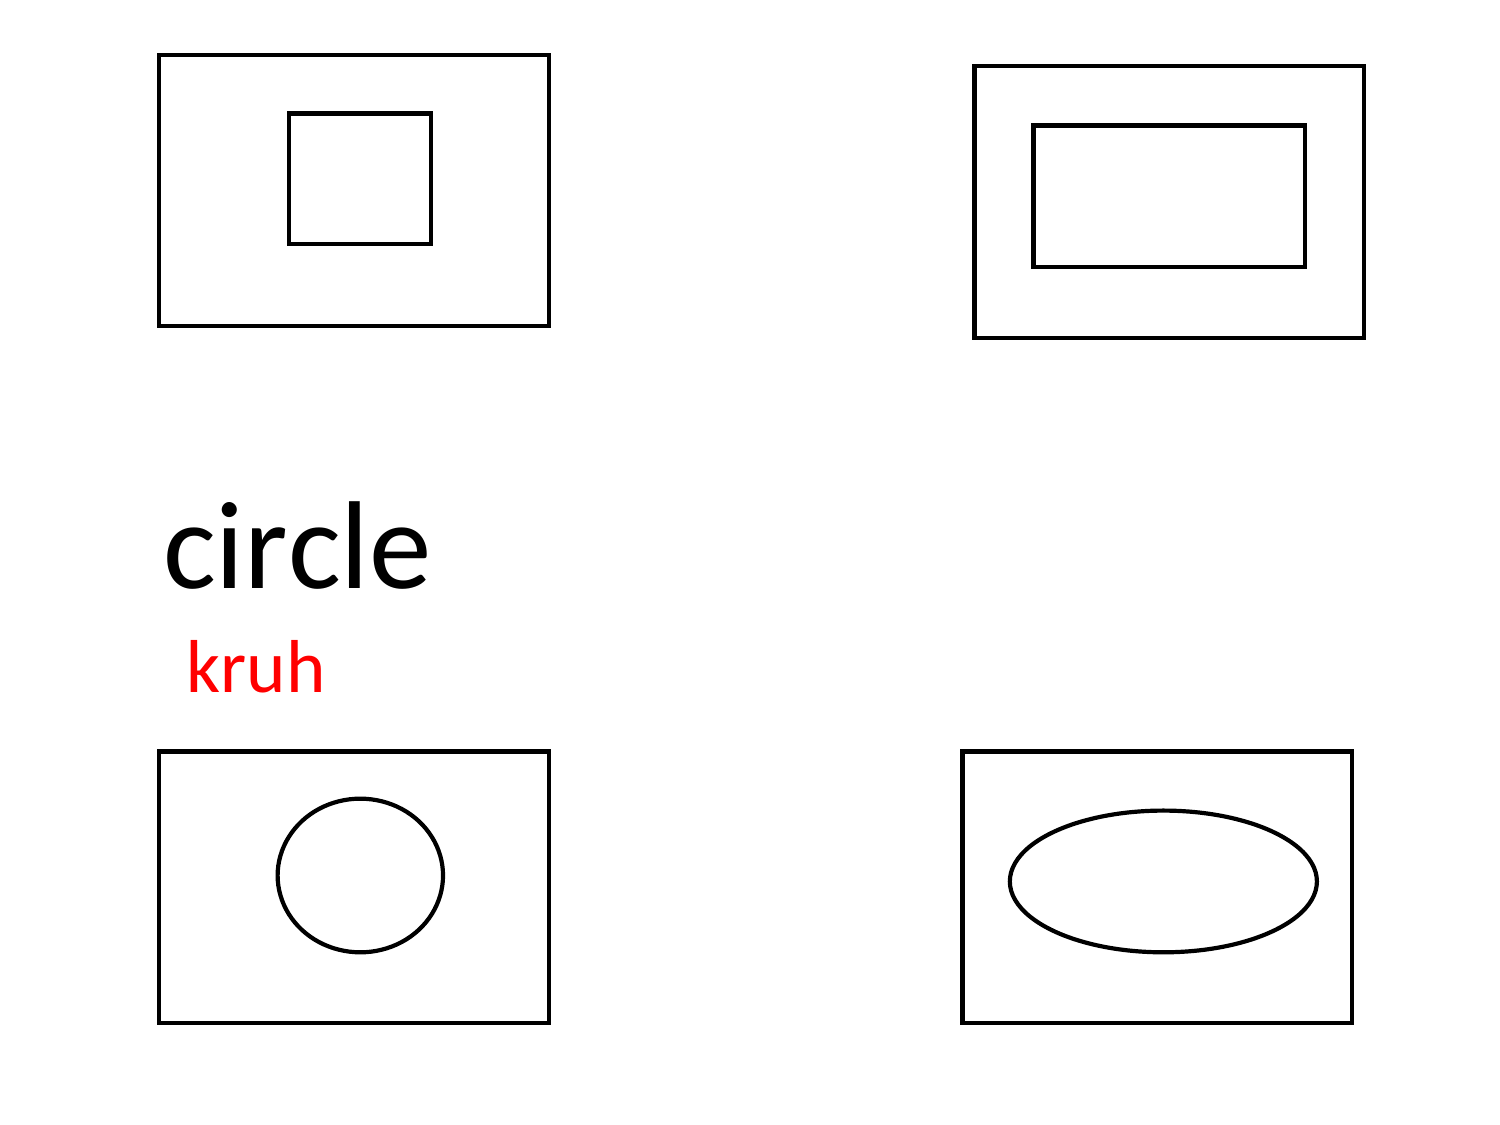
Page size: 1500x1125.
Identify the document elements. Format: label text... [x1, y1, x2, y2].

text_box CV [159, 751, 549, 1024]
text_box CV [962, 751, 1353, 1024]
text_box [1009, 810, 1317, 953]
text_box CV [974, 66, 1364, 339]
text_box kruh [171, 609, 341, 716]
text_box [277, 798, 444, 953]
text_box [159, 54, 550, 327]
text_box [1033, 125, 1305, 268]
text_box circle [148, 456, 484, 622]
